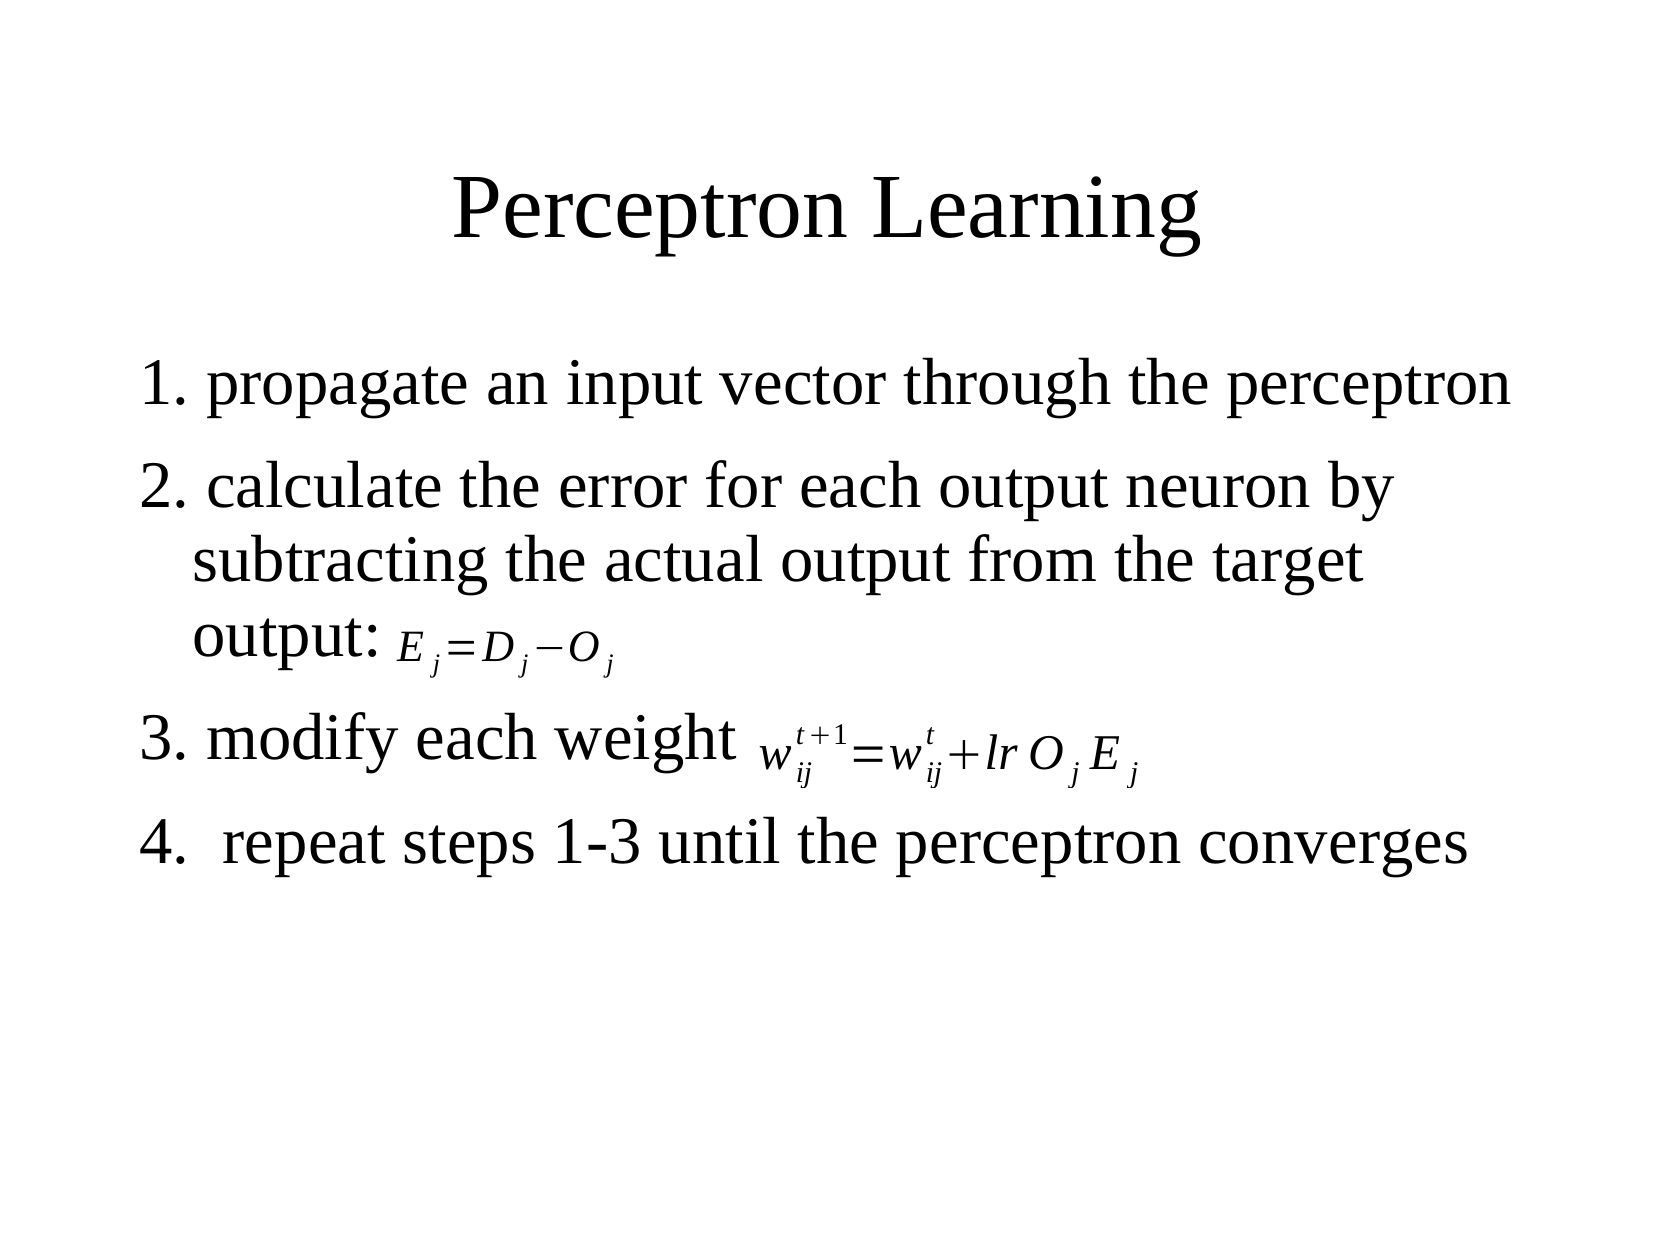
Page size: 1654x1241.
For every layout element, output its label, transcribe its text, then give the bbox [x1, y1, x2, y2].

list 1. propagate an input vector through the perceptron 2. calculate the error for each output neuron by subtracting the actual output from the target output: 3. modify each weight 4. repeat steps 1-3 until the perceptron converges [121, 344, 1534, 1127]
chart [383, 621, 625, 680]
chart [746, 716, 1151, 788]
title Perceptron Learning [121, 102, 1534, 311]
